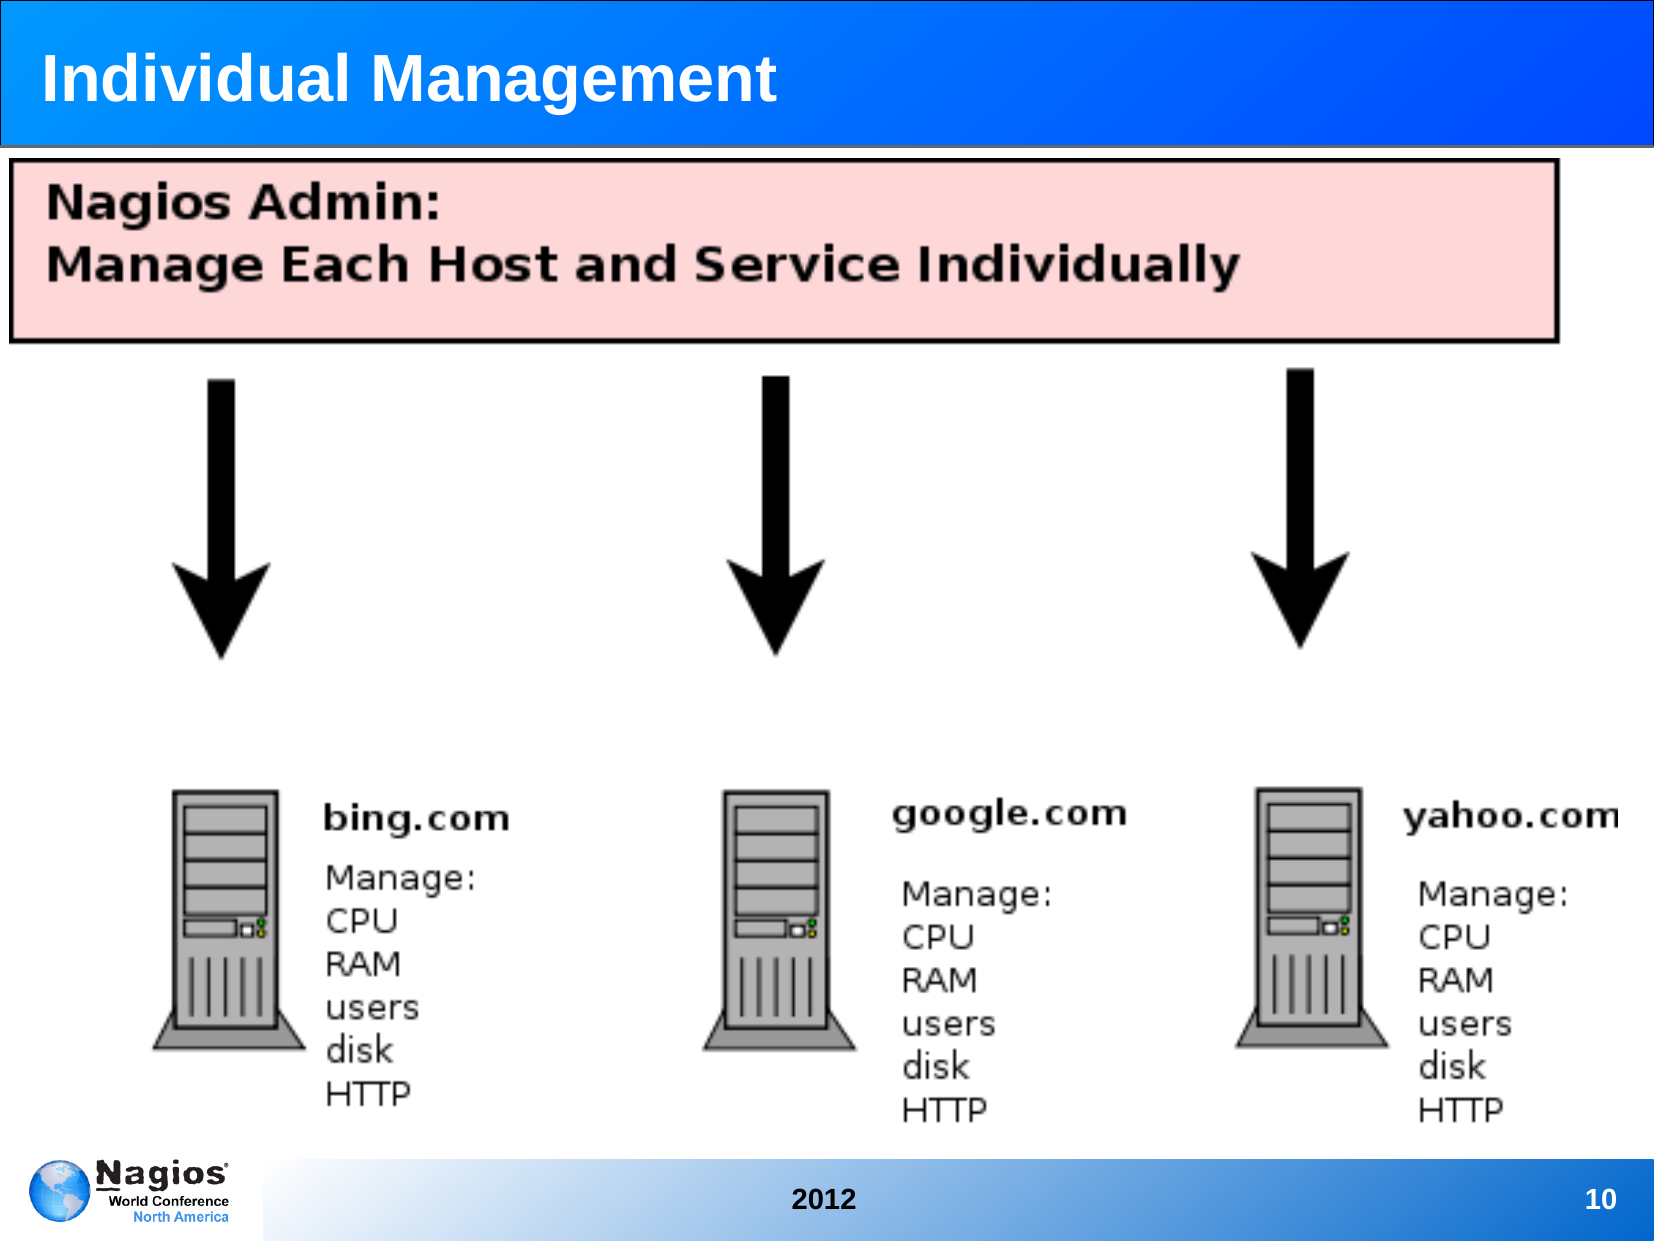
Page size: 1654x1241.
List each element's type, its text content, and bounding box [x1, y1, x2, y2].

picture [9, 158, 1618, 1131]
picture [29, 1159, 229, 1235]
title Individual Management [41, 36, 1248, 120]
